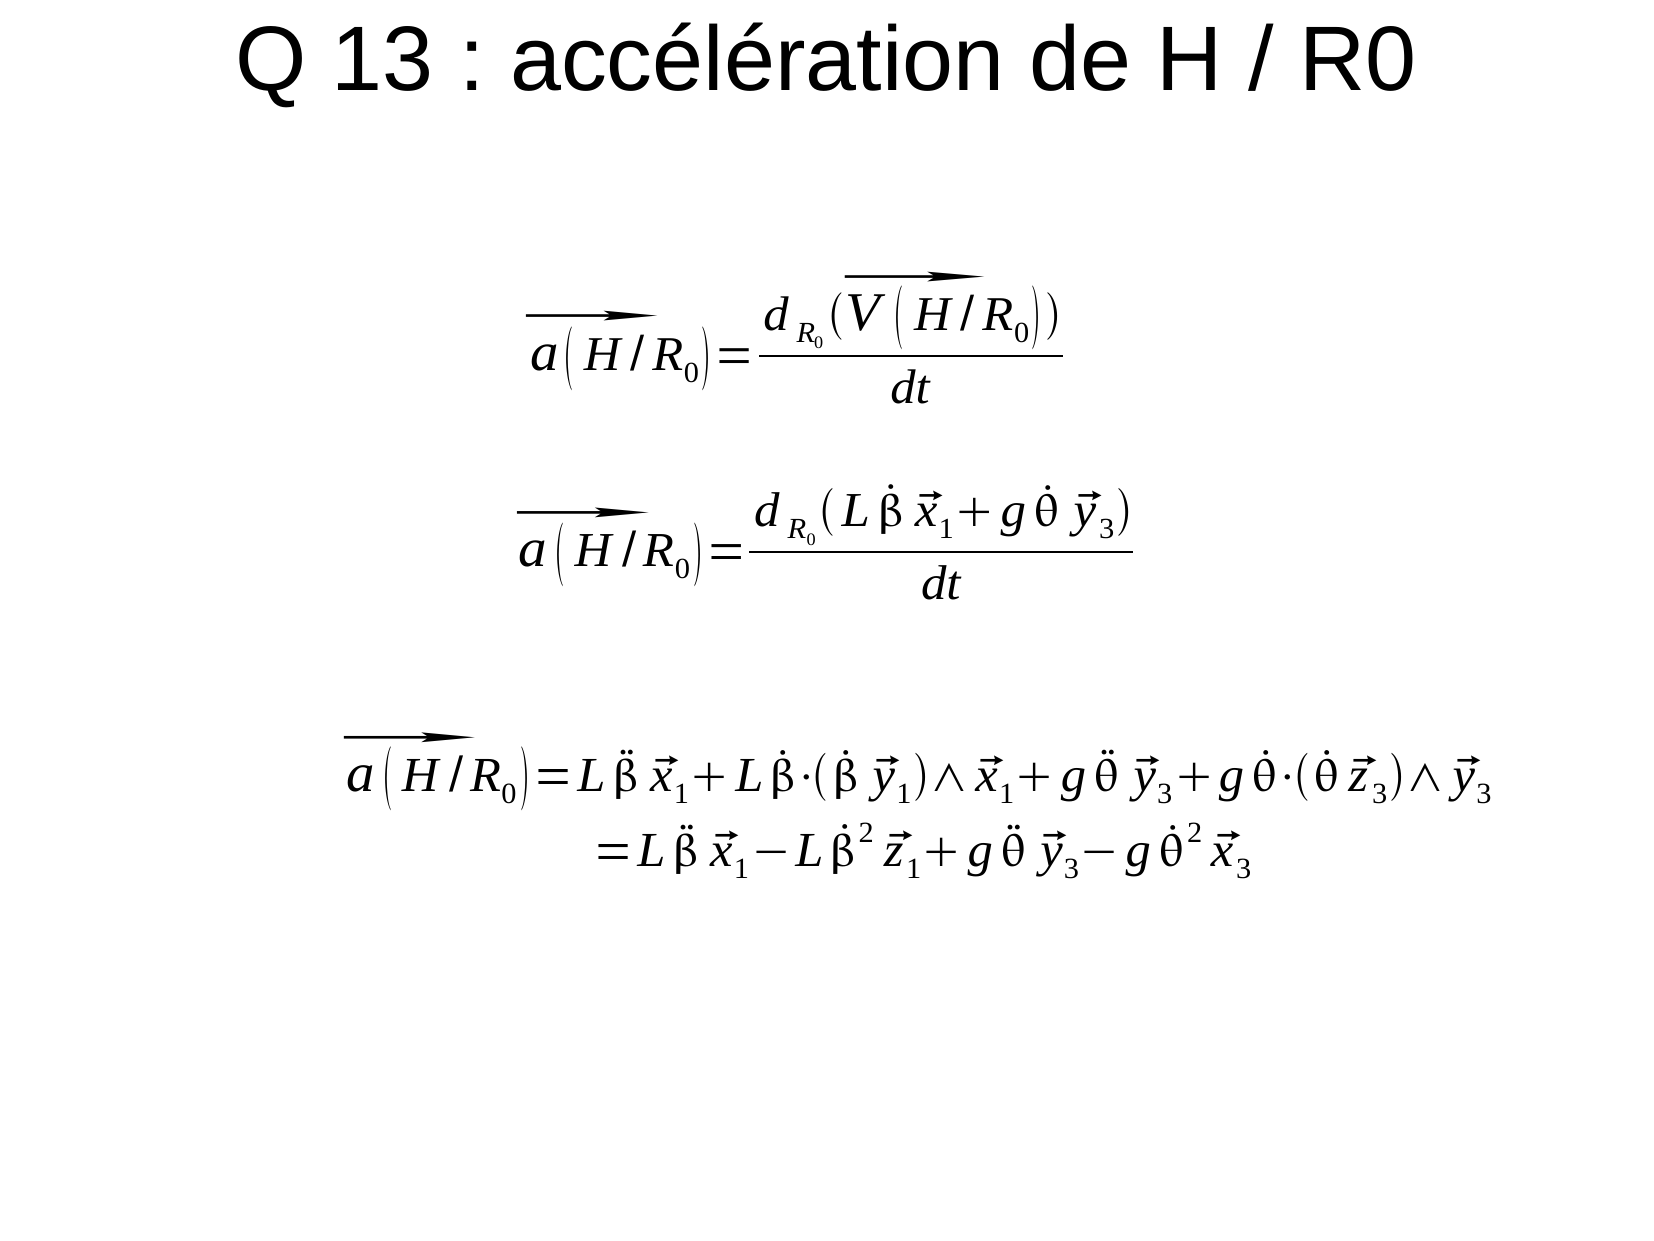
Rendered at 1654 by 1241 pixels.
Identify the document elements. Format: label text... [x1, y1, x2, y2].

chart [324, 730, 1499, 886]
chart [506, 269, 1072, 415]
chart [496, 482, 1142, 611]
title Q 13 : accélération de H / R0 [0, 0, 1654, 119]
